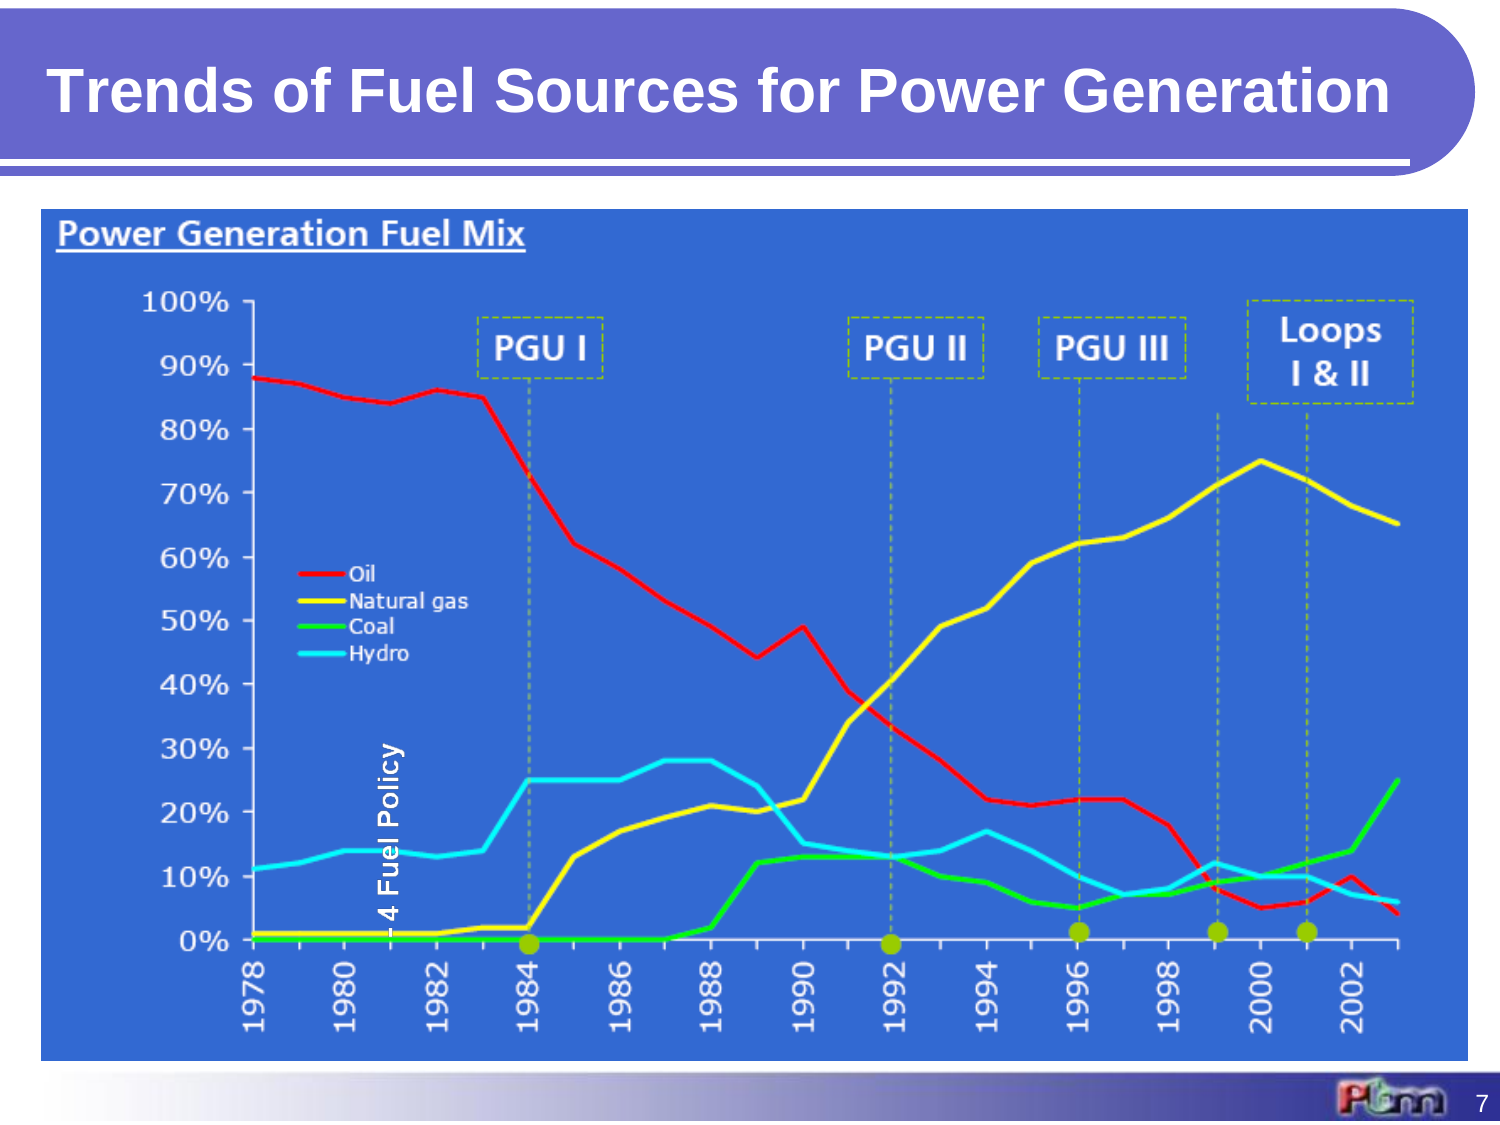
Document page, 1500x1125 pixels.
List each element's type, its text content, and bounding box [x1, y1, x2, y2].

text_box <編號> [1154, 1050, 1500, 1125]
title Trends of Fuel Sources for Power Generation [31, 12, 1417, 163]
picture [41, 209, 1468, 1061]
picture [0, 1070, 1154, 1121]
